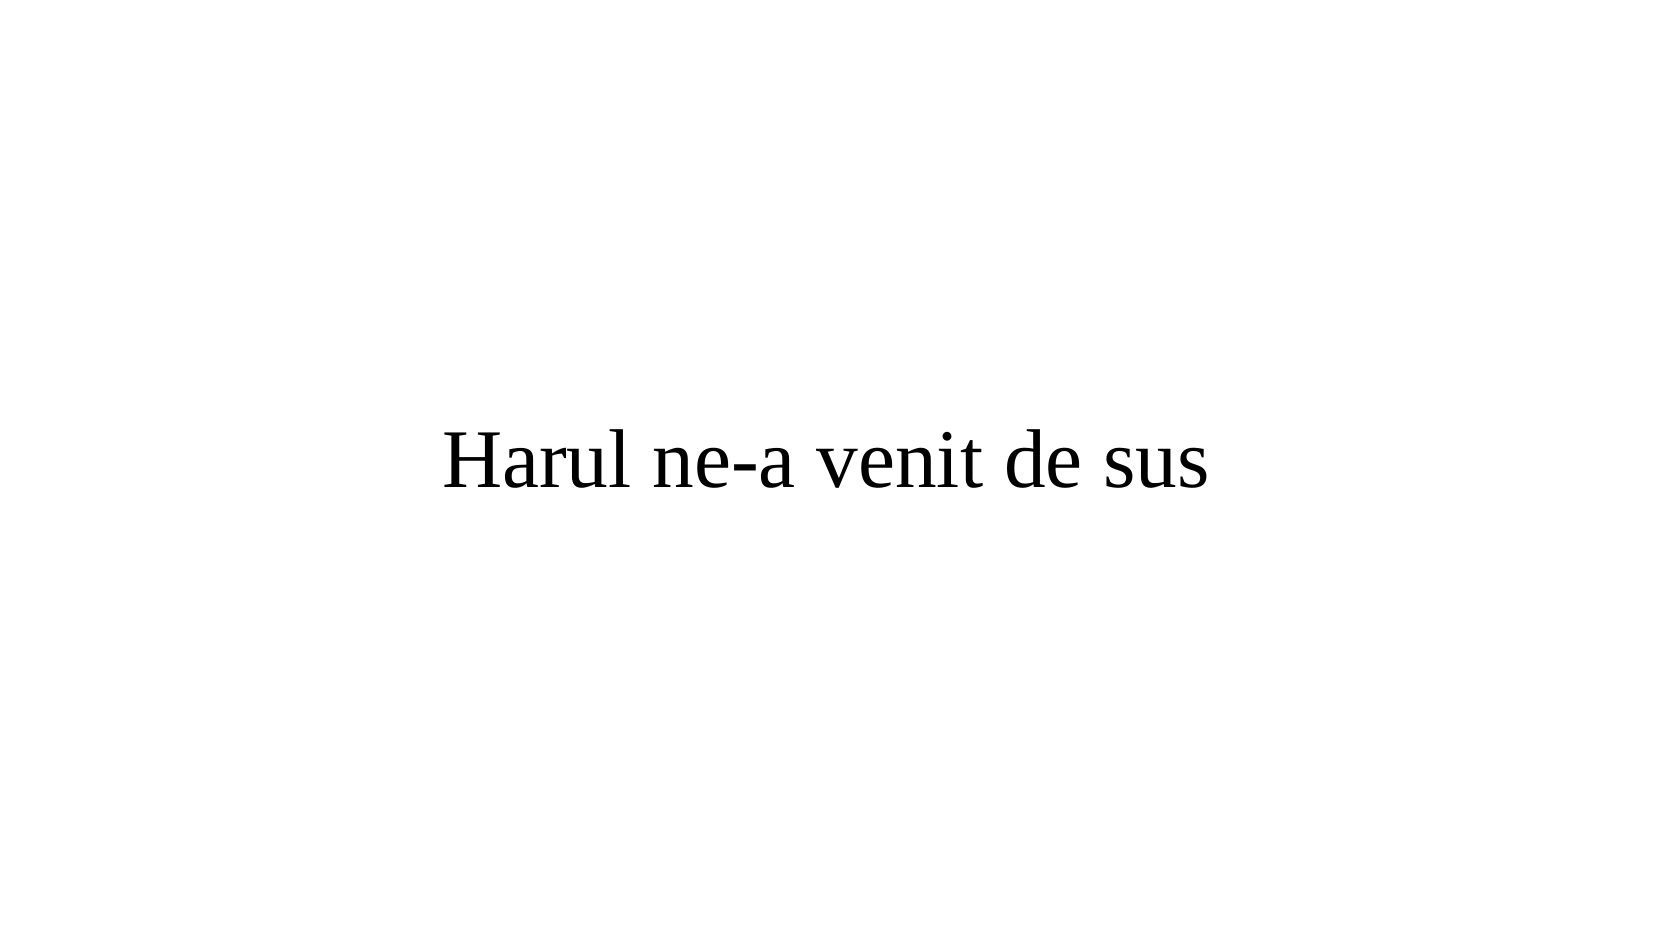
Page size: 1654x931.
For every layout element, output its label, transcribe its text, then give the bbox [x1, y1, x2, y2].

subtitle Harul ne-a venit de sus [0, 396, 1654, 505]
